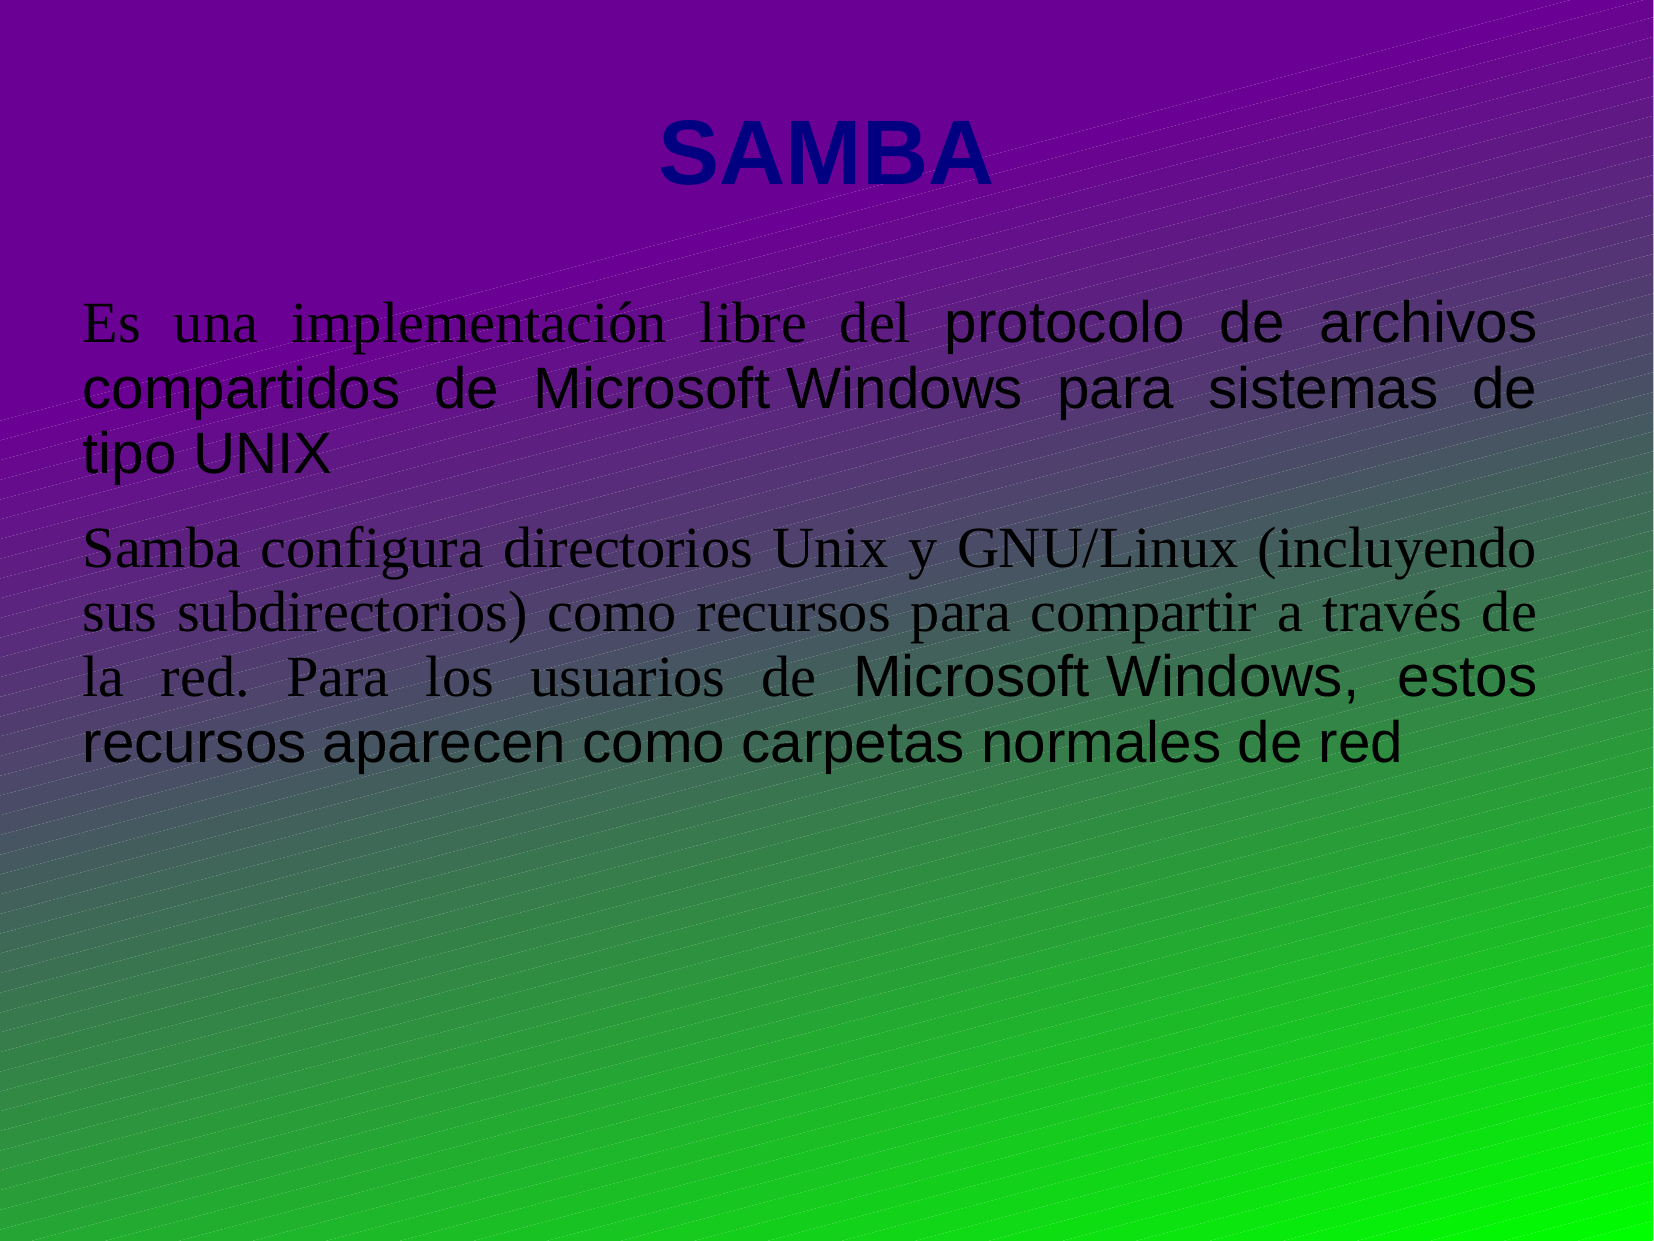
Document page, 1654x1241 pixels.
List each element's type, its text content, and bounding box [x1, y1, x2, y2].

list Es una implementación libre del protocolo de archivos compartidos de Microsoft Windows para sistemas de tipo UNIX Samba configura directorios Unix y GNU/Linux (incluyendo sus subdirectorios) como recursos para compartir a través de la red. Para los usuarios de Microsoft Windows, estos recursos aparecen como carpetas normales de red [82, 290, 1538, 1010]
title SAMBA [82, 49, 1571, 257]
